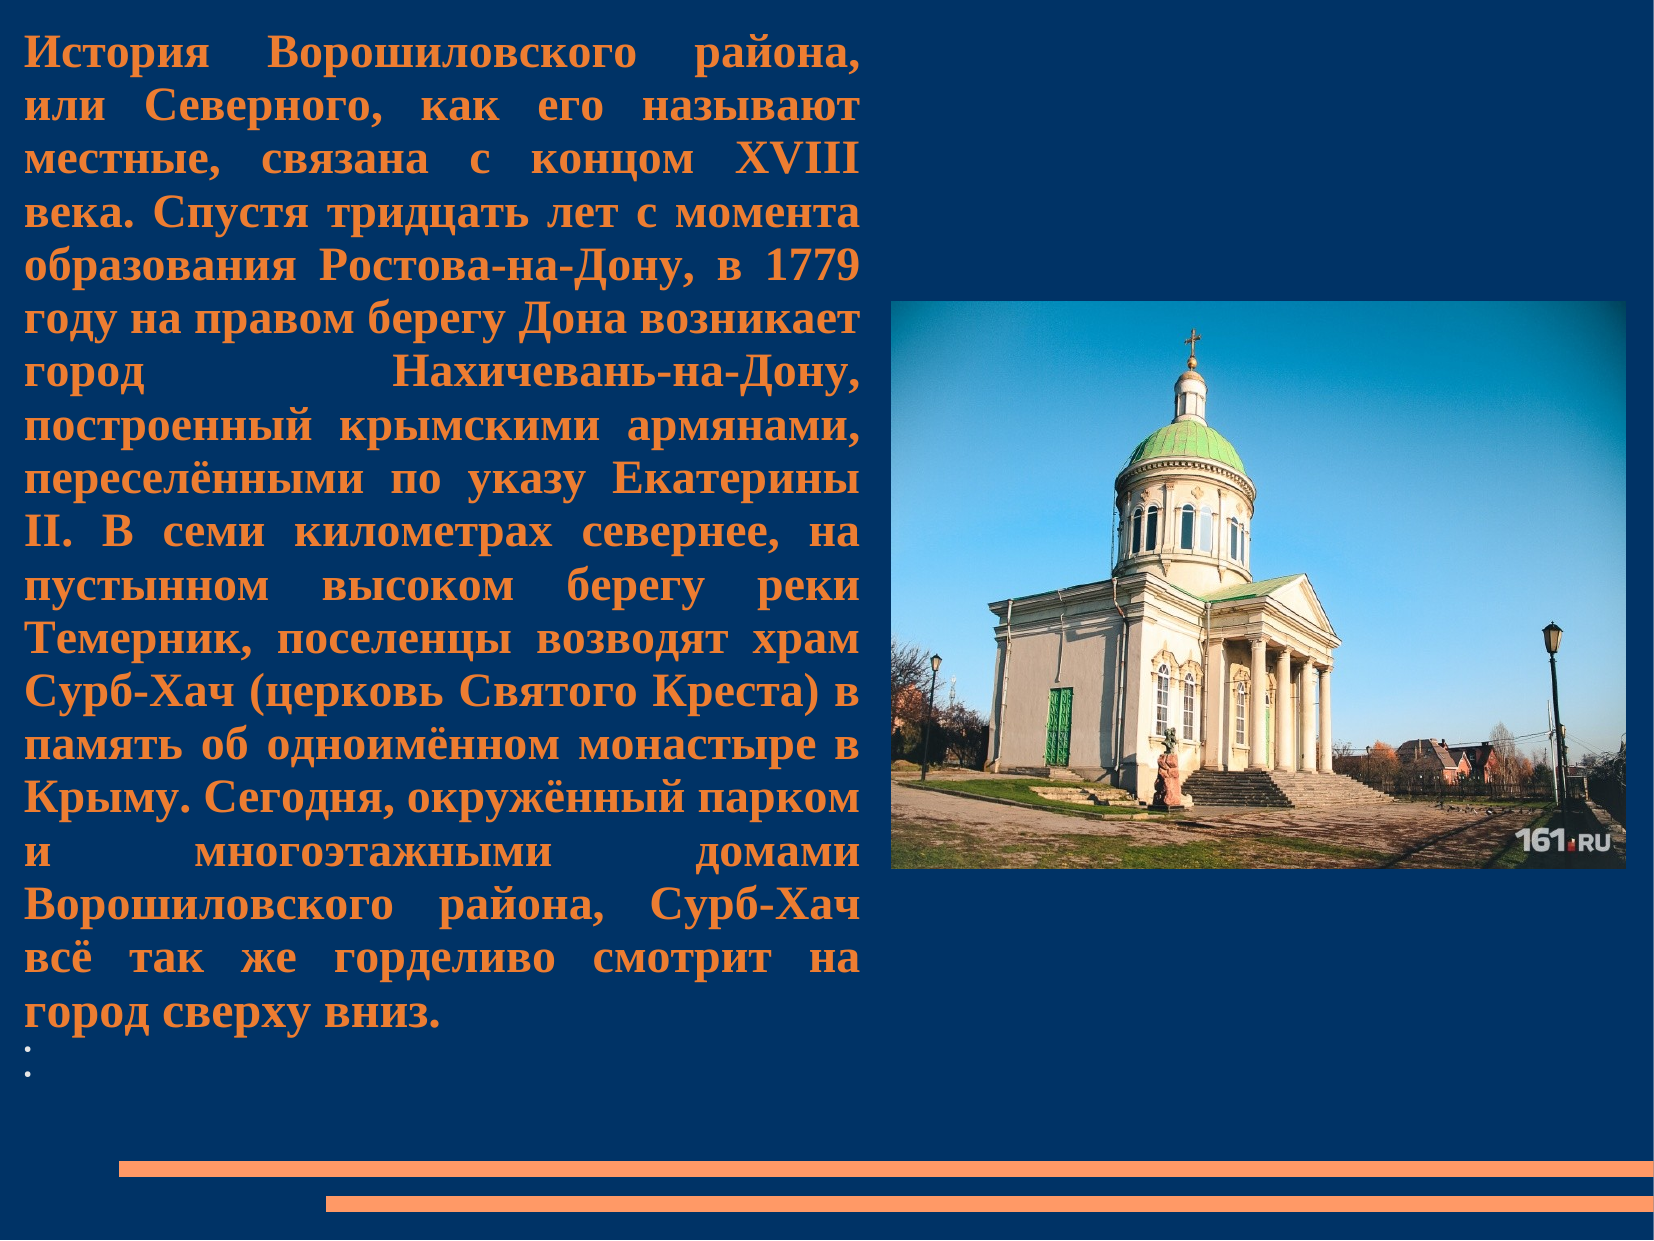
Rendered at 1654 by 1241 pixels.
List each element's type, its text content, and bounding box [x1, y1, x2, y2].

list История Ворошиловского района, или Северного, как его называют местные, связана с концом XVIII века. Спустя тридцать лет с момента образования Ростова-на-Дону, в 1779 году на правом берегу Дона возникает город Нахичевань-на-Дону, построенный крымскими армянами, переселёнными по указу Екатерины II. В семи километрах севернее, на пустынном высоком берегу реки Темерник, поселенцы возводят храм Сурб-Хач (церковь Святого Креста) в память об одноимённом монастыре в Крыму. Сегодня, окружённый парком и многоэтажными домами Ворошиловского района, Сурб-Хач всё так же горделиво смотрит на город сверху вниз. [24, 24, 862, 1184]
picture [891, 303, 1626, 869]
